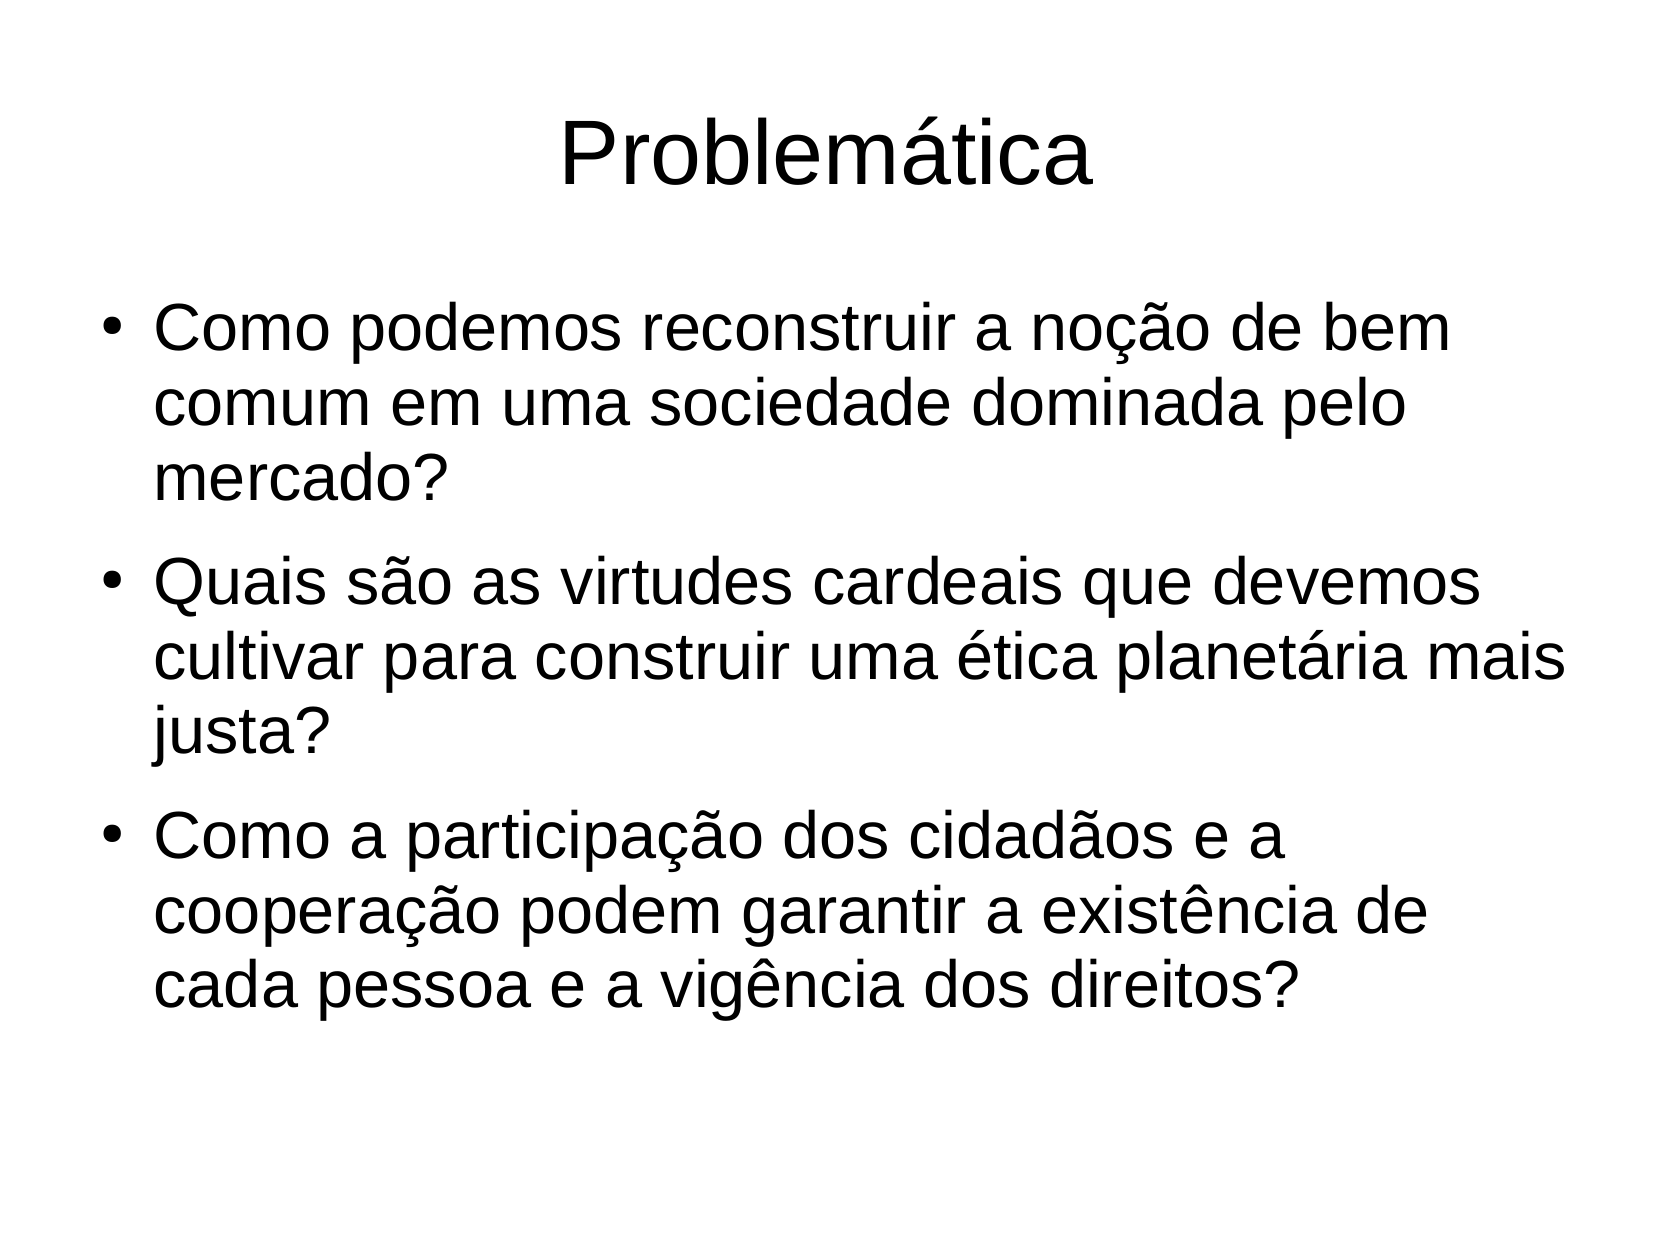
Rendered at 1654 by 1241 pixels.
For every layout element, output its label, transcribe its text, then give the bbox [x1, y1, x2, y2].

title Problemática [82, 49, 1571, 257]
list Como podemos reconstruir a noção de bem comum em uma sociedade dominada pelo mercado? Quais são as virtudes cardeais que devemos cultivar para construir uma ética planetária mais justa? Como a participação dos cidadãos e a cooperação podem garantir a existência de cada pessoa e a vigência dos direitos? [82, 290, 1571, 1109]
